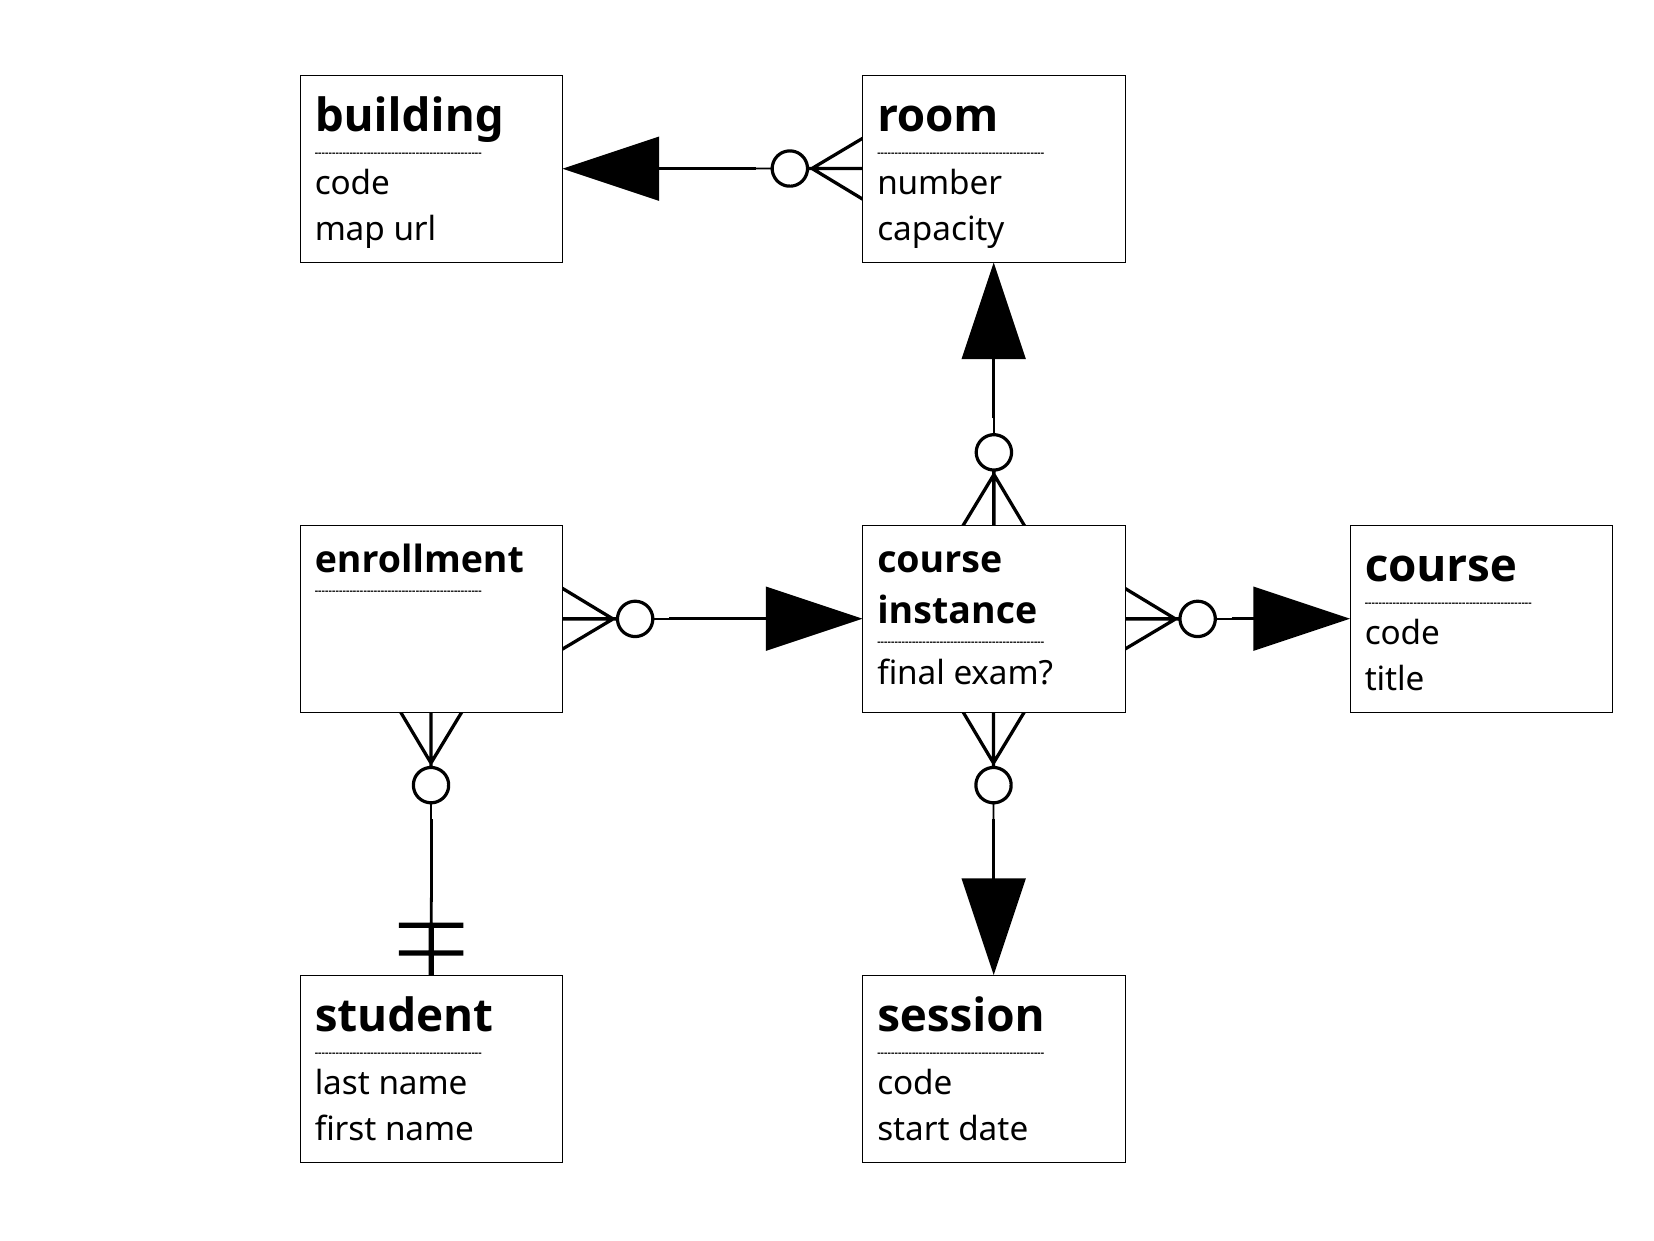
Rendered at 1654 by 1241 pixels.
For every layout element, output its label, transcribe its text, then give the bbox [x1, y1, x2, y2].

text_box course instance ------------------------------------------------ final exam? [862, 525, 1126, 713]
text_box building ------------------------------------------------ code map url [300, 75, 563, 263]
text_box enrollment ------------------------------------------------ [300, 525, 563, 713]
text_box room ------------------------------------------------ number capacity [862, 75, 1126, 263]
text_box session ------------------------------------------------ code start date [862, 975, 1126, 1163]
text_box student ------------------------------------------------ last name first name [300, 975, 563, 1163]
text_box course ------------------------------------------------ code title [1350, 525, 1613, 713]
